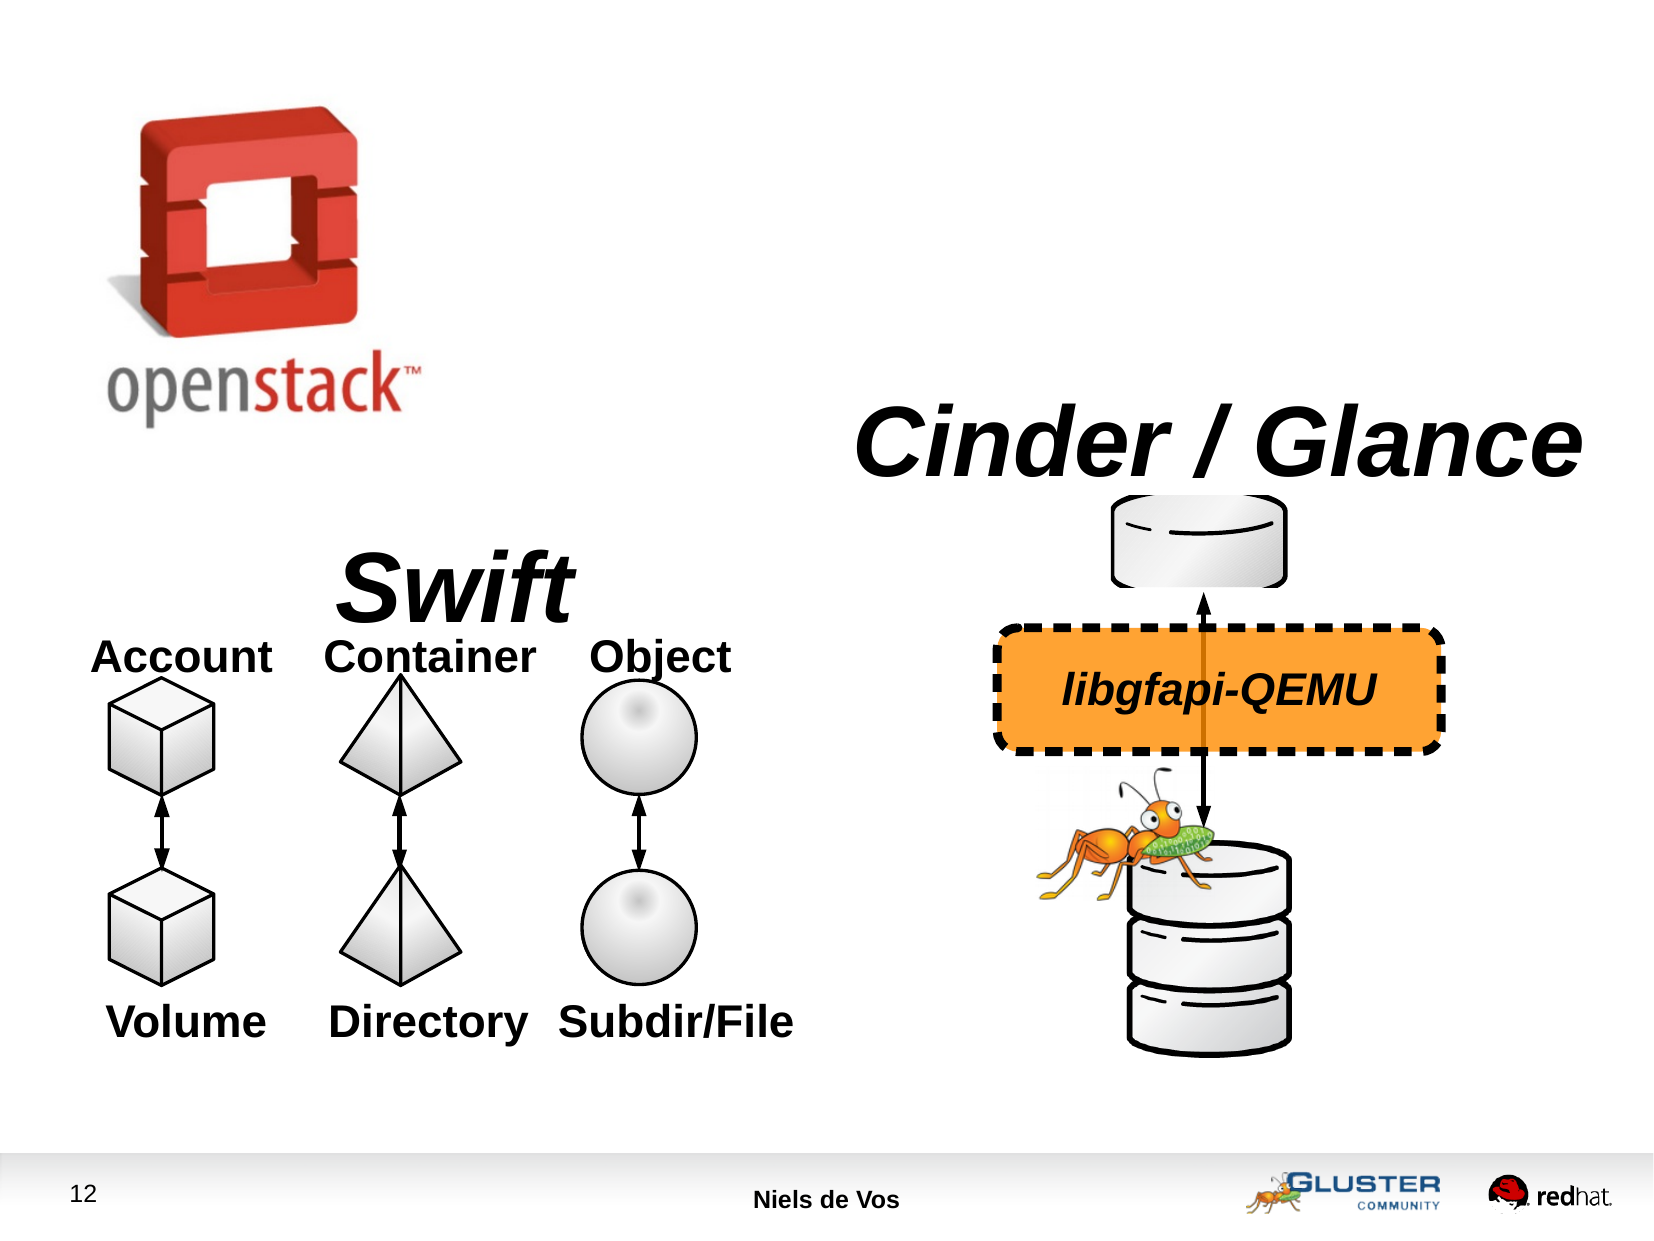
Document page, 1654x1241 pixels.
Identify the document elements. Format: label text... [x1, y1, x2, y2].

text_box Volume [90, 988, 296, 1057]
text_box Account [75, 623, 305, 692]
picture [1110, 495, 1293, 588]
text_box Cinder / Glance [837, 378, 1601, 506]
picture [0, 1153, 1654, 1238]
picture [335, 692, 464, 801]
text_box Directory [313, 988, 543, 1057]
picture [96, 692, 227, 801]
text_box libgfapi-QEMU [997, 627, 1442, 752]
picture [335, 861, 464, 988]
picture [1035, 766, 1307, 1080]
text_box Subdir/File [543, 988, 835, 1057]
picture [81, 77, 440, 448]
picture [574, 692, 705, 801]
text_box Object [574, 623, 758, 692]
text_box Container [308, 623, 574, 692]
picture [574, 860, 705, 988]
picture [96, 860, 227, 988]
text_box Swift [320, 525, 590, 652]
